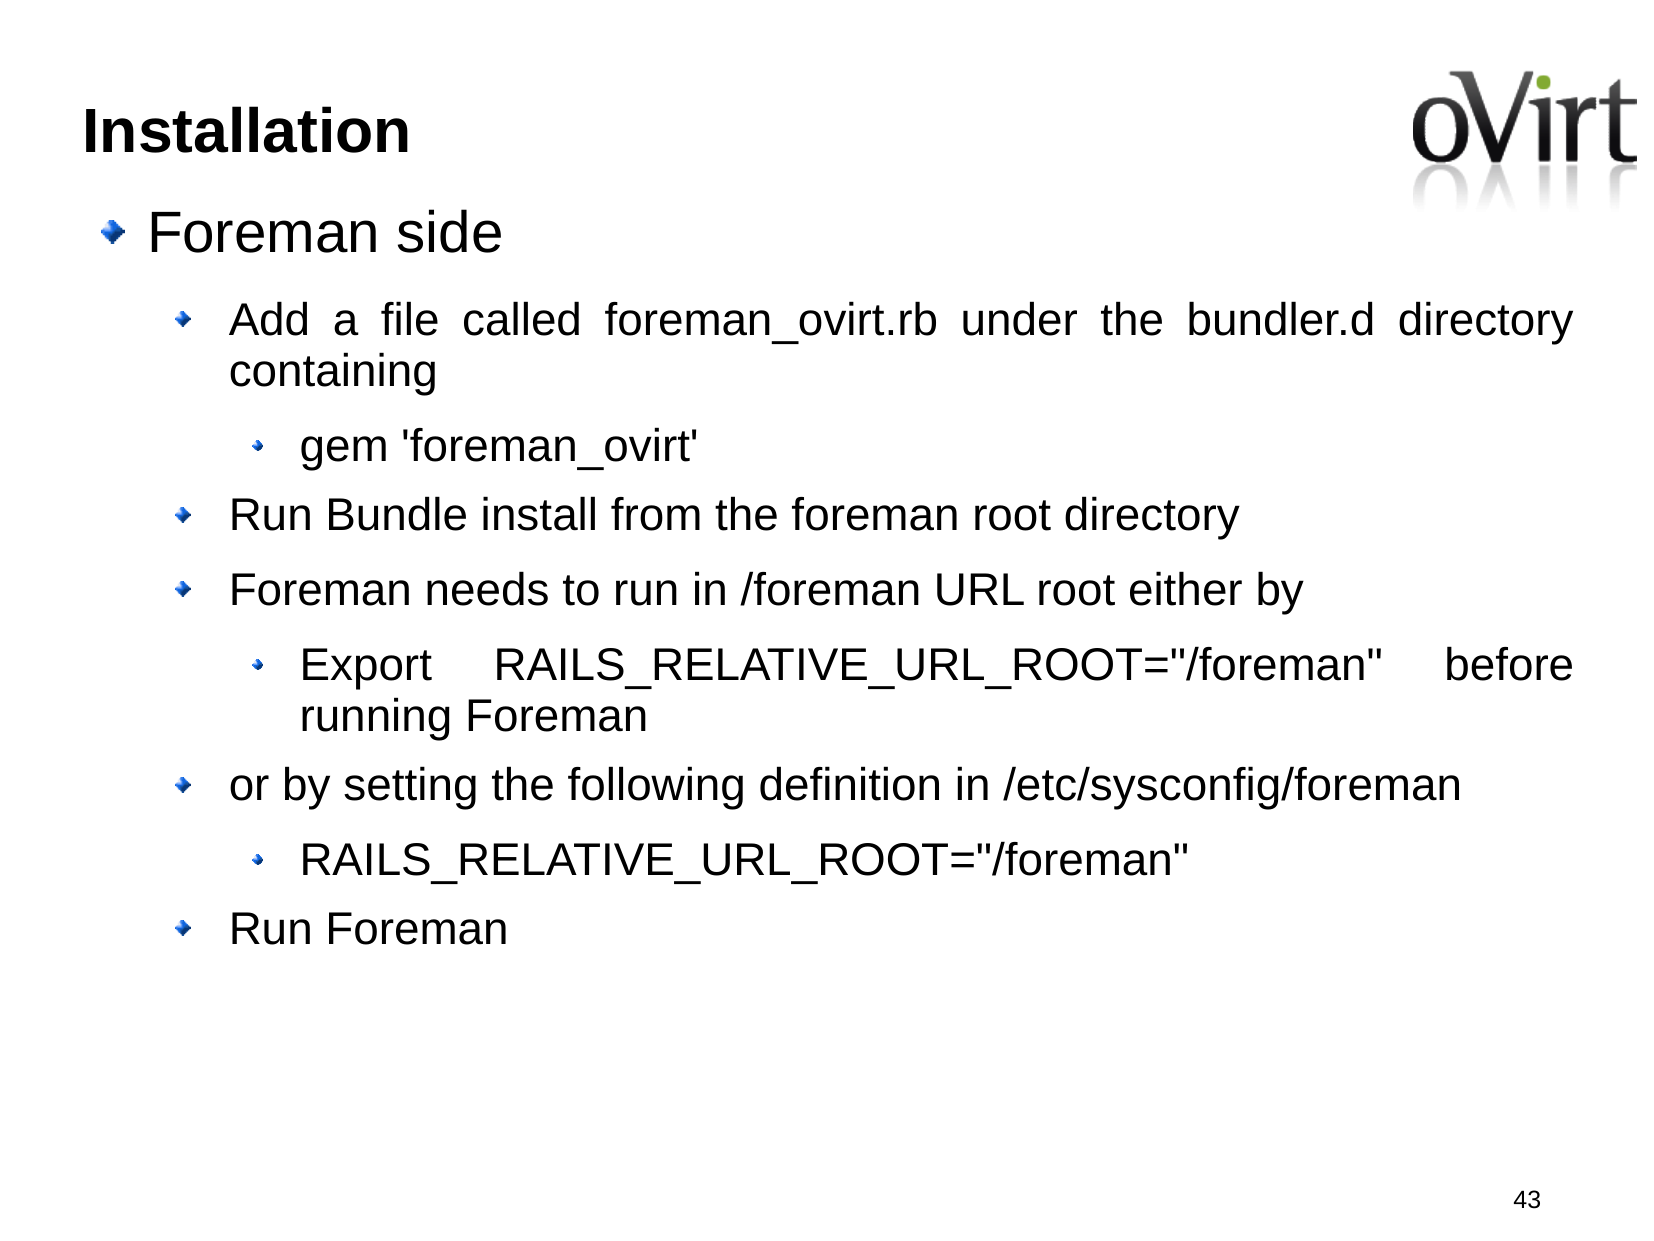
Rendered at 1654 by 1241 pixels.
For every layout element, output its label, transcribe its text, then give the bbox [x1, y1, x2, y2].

title Installation [82, 37, 1303, 226]
list Foreman side Add a file called foreman_ovirt.rb under the bundler.d directory containing gem 'foreman_ovirt' Run Bundle install from the foreman root directory Foreman needs to run in /foreman URL root either by Export RAILS_RELATIVE_URL_ROOT="/foreman" before running Foreman or by setting the following definition in /etc/sysconfig/foreman RAILS_RELATIVE_URL_ROOT="/foreman" Run Foreman [86, 199, 1576, 993]
picture [1413, 63, 1637, 212]
